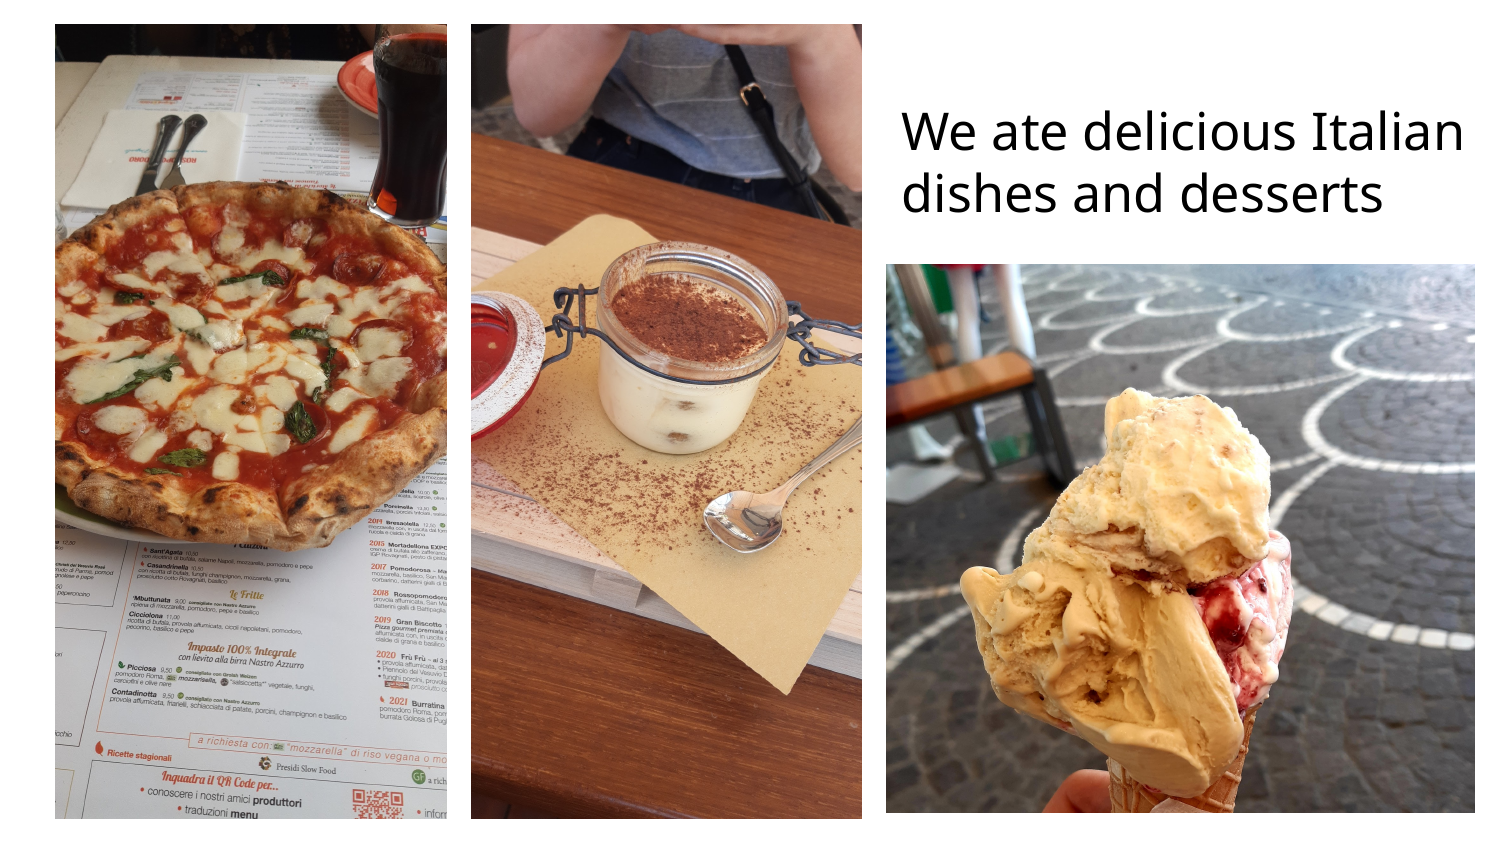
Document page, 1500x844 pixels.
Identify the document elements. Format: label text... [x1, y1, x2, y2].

picture [55, 24, 447, 819]
picture [471, 24, 862, 819]
picture [886, 264, 1475, 813]
text_box We ate delicious Italian dishes and desserts [886, 82, 1500, 238]
